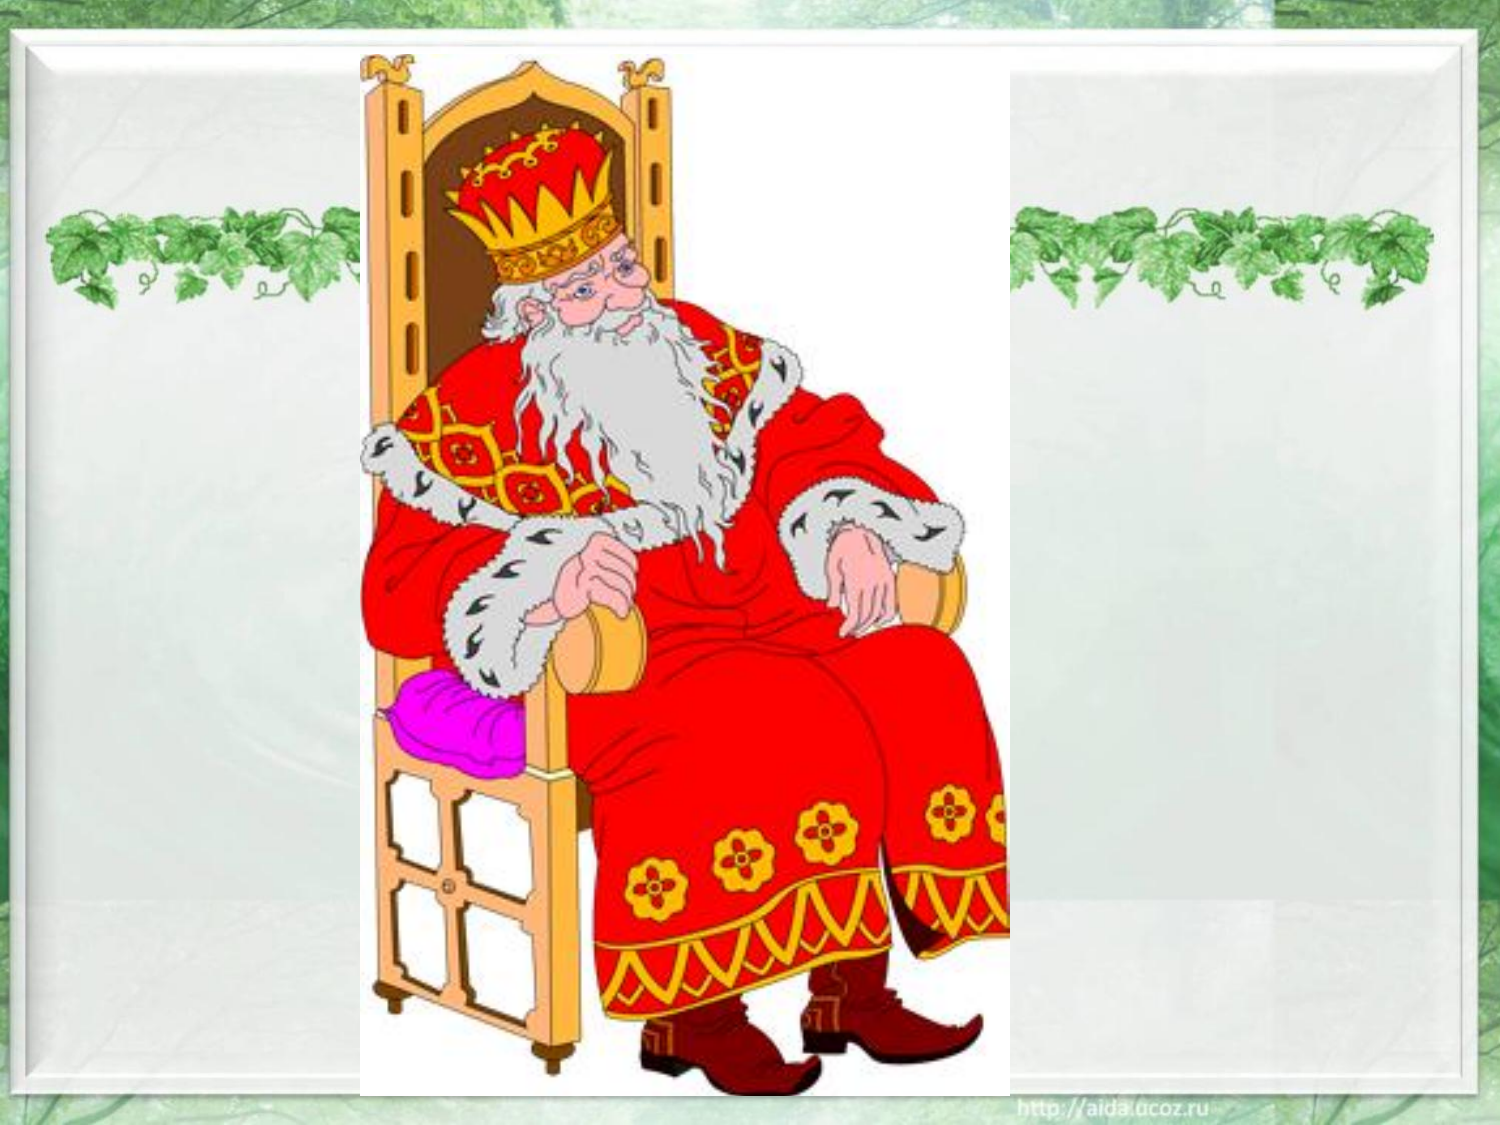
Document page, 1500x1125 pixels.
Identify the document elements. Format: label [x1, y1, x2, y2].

picture [360, 54, 1010, 1096]
